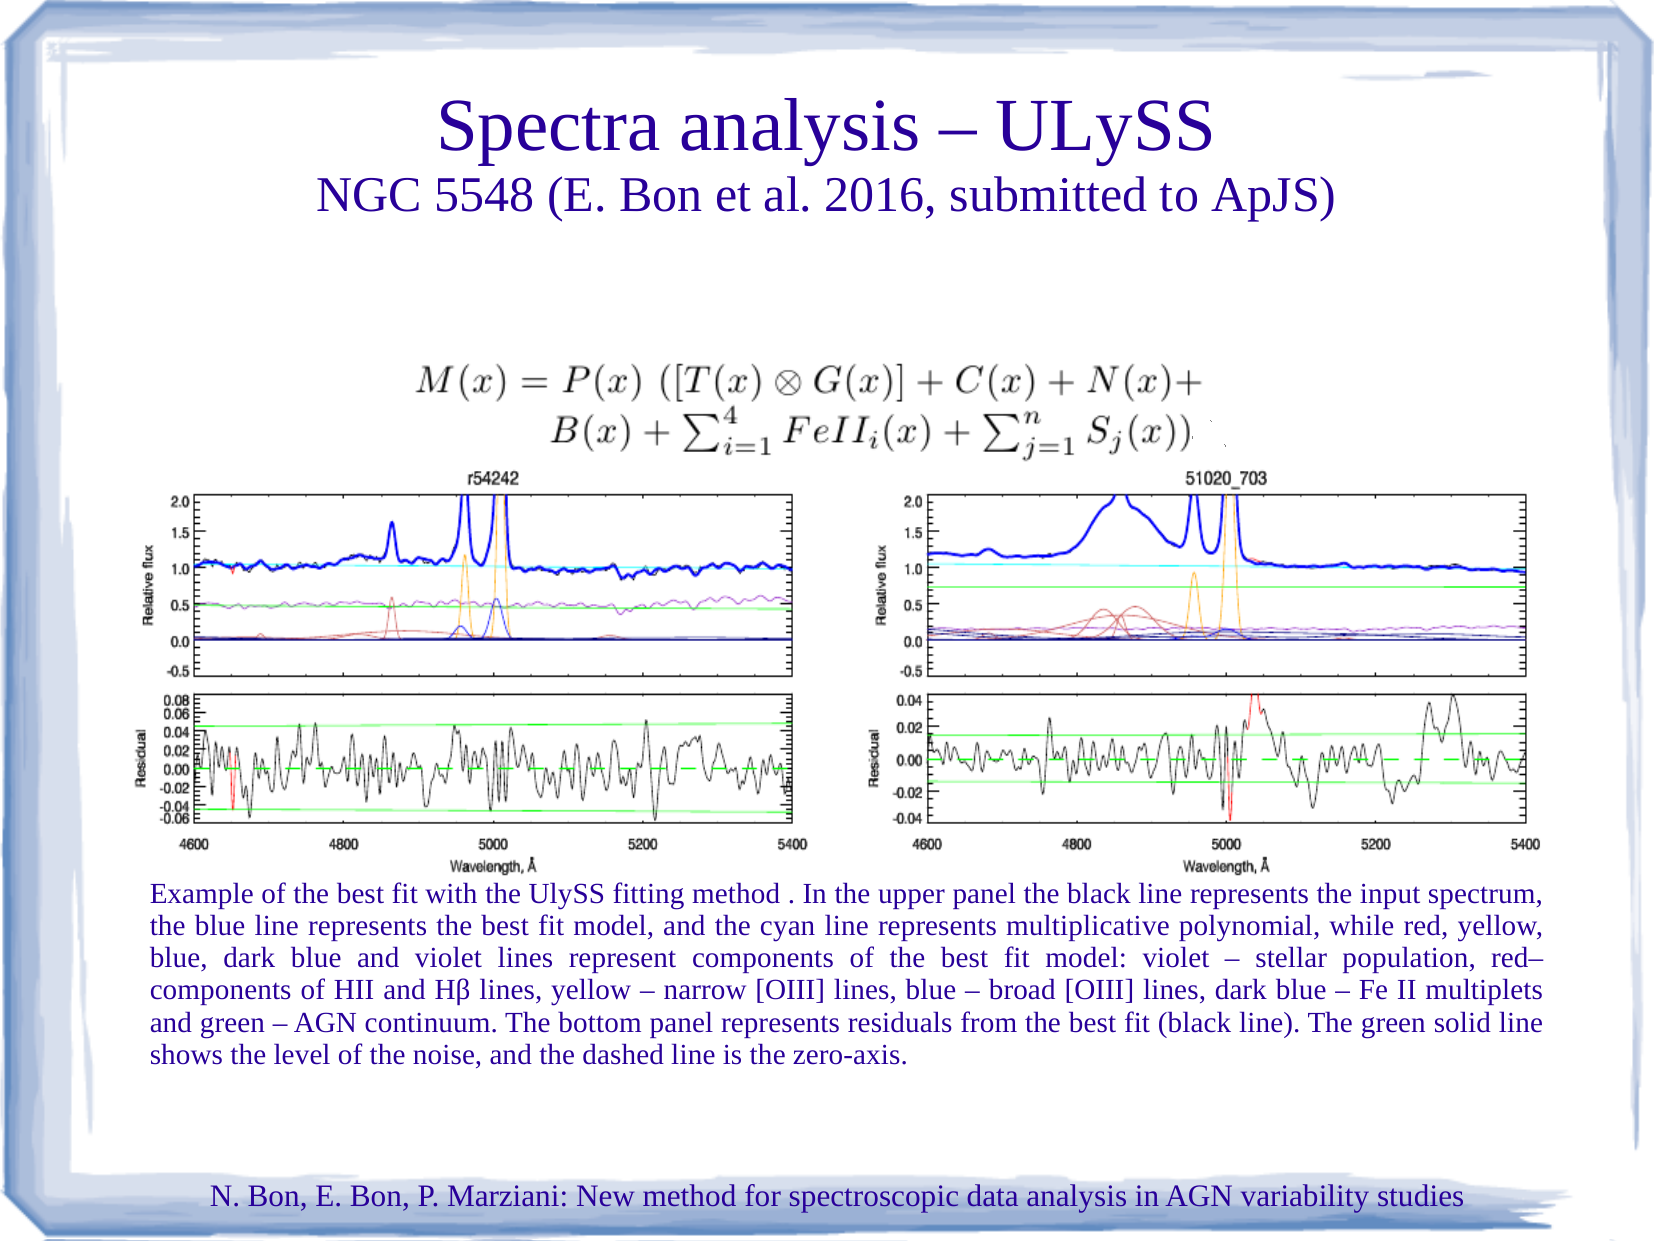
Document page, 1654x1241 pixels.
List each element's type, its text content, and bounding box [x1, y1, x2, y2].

title Spectra analysis – ULySS NGC 5548 (E. Bon et al. 2016, submitted to ApJS) [82, 49, 1571, 257]
text_box [1186, 420, 1229, 464]
text_box Example of the best fit with the UlySS fitting method . In the upper panel the black line represents the input spectrum, the blue line represents the best fit model, and the cyan line represents multiplicative polynomial, while red, yellow, blue, dark blue and violet lines represent components of the best fit model: violet – stellar population, red– components of HII and Hβ lines, yellow – narrow [OIII] lines, blue – broad [OIII] lines, dark blue – Fe II multiplets and green – AGN continuum. The bottom panel represents residuals from the best fit (black line). The green solid line shows the level of the noise, and the dashed line is the zero-axis. [135, 870, 1561, 1111]
text_box N. Bon, E. Bon, P. Marziani: New method for spectroscopic data analysis in AGN variability studies [195, 1171, 1480, 1222]
picture [0, 0, 1654, 1241]
